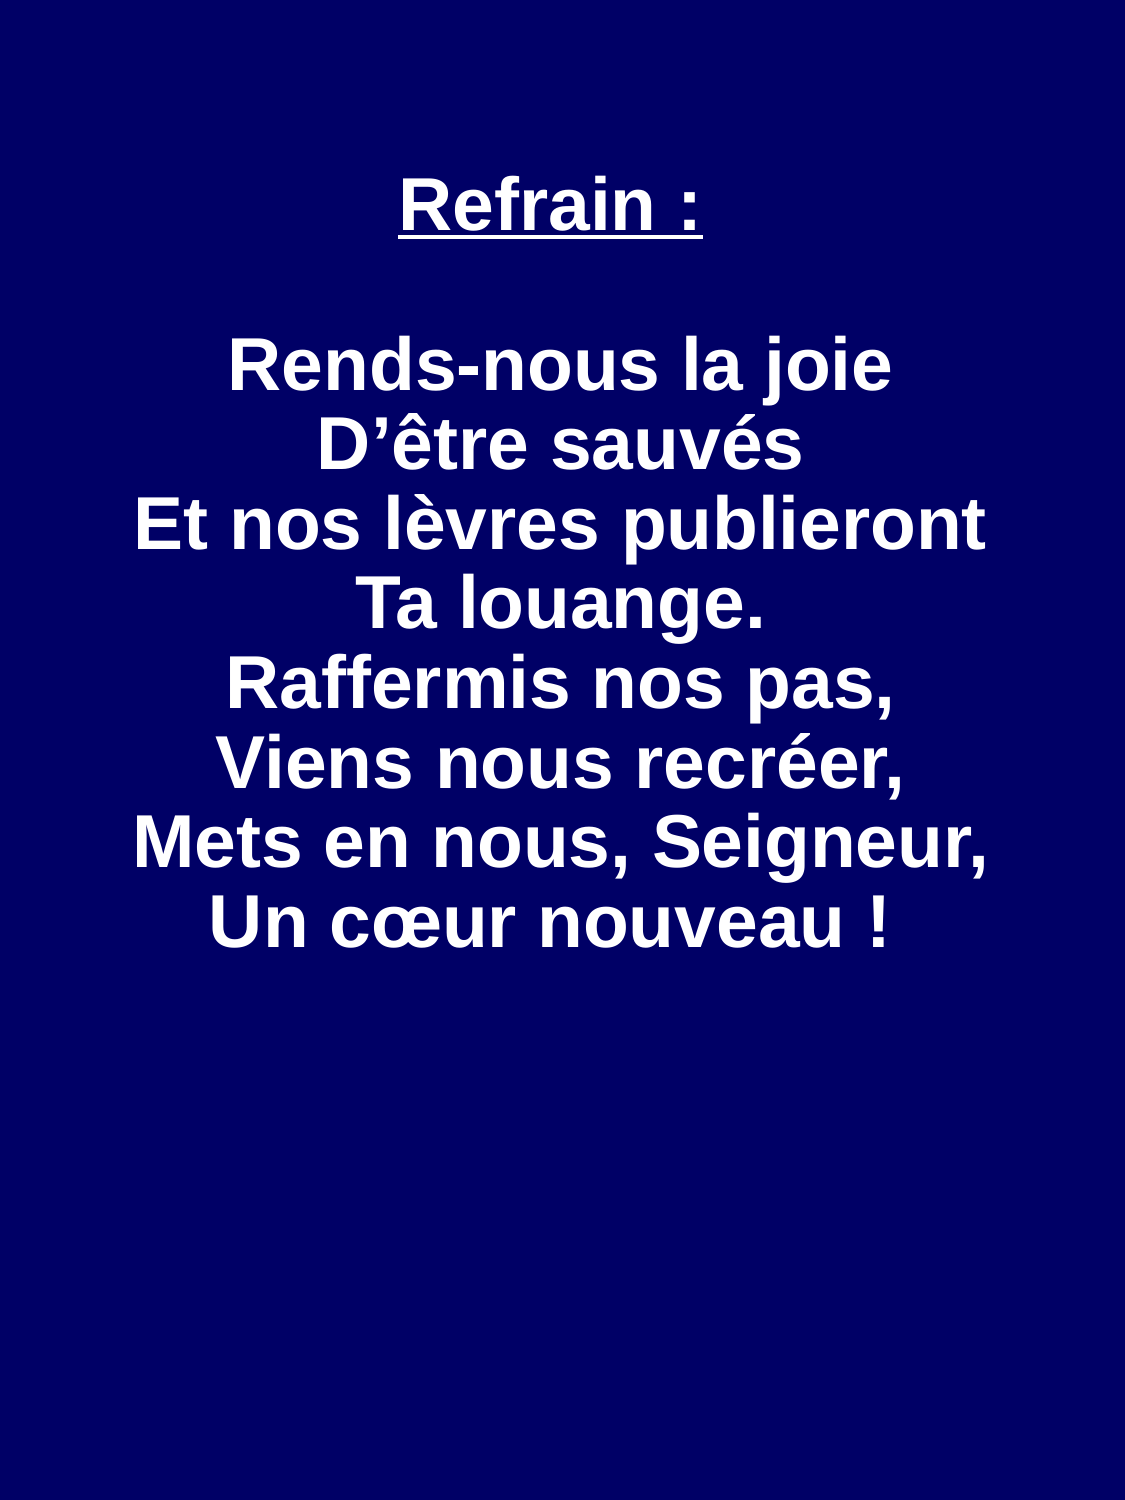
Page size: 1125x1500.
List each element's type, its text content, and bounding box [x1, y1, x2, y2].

text_box Refrain : Rends-nous la joie D’être sauvés Et nos lèvres publieront Ta louange. Raffermis nos pas, Viens nous recréer, Mets en nous, Seigneur, Un cœur nouveau ! [11, 35, 1110, 1441]
